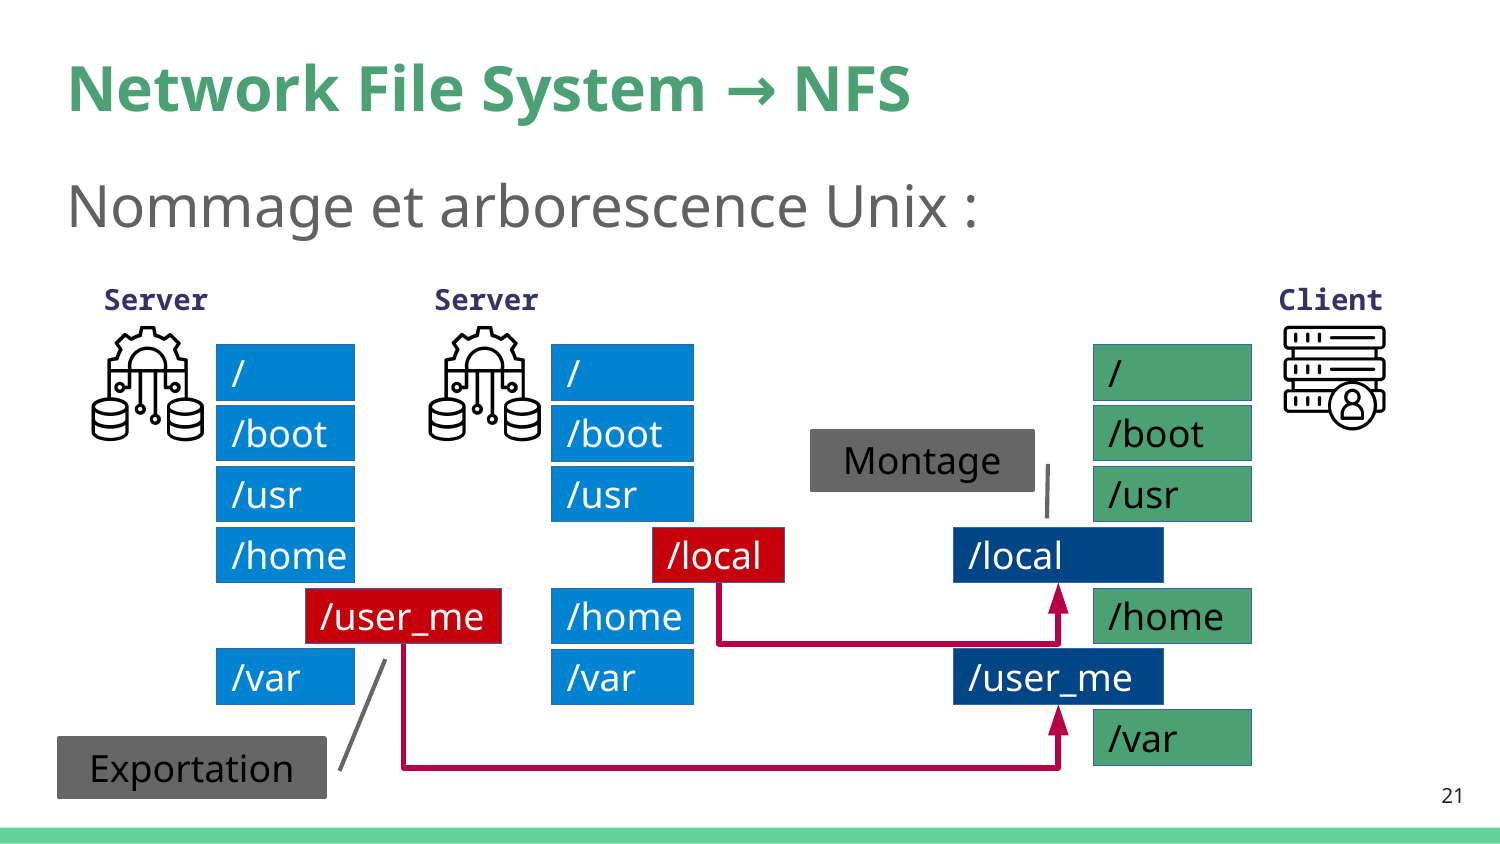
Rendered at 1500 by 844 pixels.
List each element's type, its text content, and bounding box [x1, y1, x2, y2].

text_box /var [551, 649, 694, 705]
picture [88, 326, 207, 443]
text_box /home [551, 588, 694, 644]
text_box /local [652, 527, 785, 583]
text_box /boot [1093, 405, 1252, 461]
text_box / [216, 344, 355, 401]
title Network File System → NFS [51, 23, 1449, 117]
text_box / [551, 344, 694, 401]
text_box /home [1093, 588, 1252, 644]
picture [1281, 331, 1388, 432]
text_box /boot [551, 405, 694, 462]
text_box Server [88, 272, 225, 326]
text_box Exportation [59, 738, 325, 797]
text_box /var [1093, 709, 1252, 766]
text_box /user_me [305, 588, 502, 644]
text_box /var [216, 648, 355, 705]
text_box /user_me [953, 648, 1164, 705]
text_box Montage [812, 431, 1033, 490]
text_box /usr [551, 466, 694, 522]
slide_number <numéro> [1389, 764, 1480, 830]
picture [425, 326, 544, 443]
text_box /local [953, 527, 1164, 583]
text_box /boot [216, 405, 355, 461]
text_box /home [216, 527, 355, 583]
text_box /usr [1093, 466, 1252, 522]
text_box / [1093, 344, 1252, 401]
list Nommage et arborescence Unix : [51, 144, 1477, 266]
text_box Client [1263, 271, 1444, 331]
text_box /usr [216, 466, 355, 522]
text_box Server [419, 272, 556, 326]
